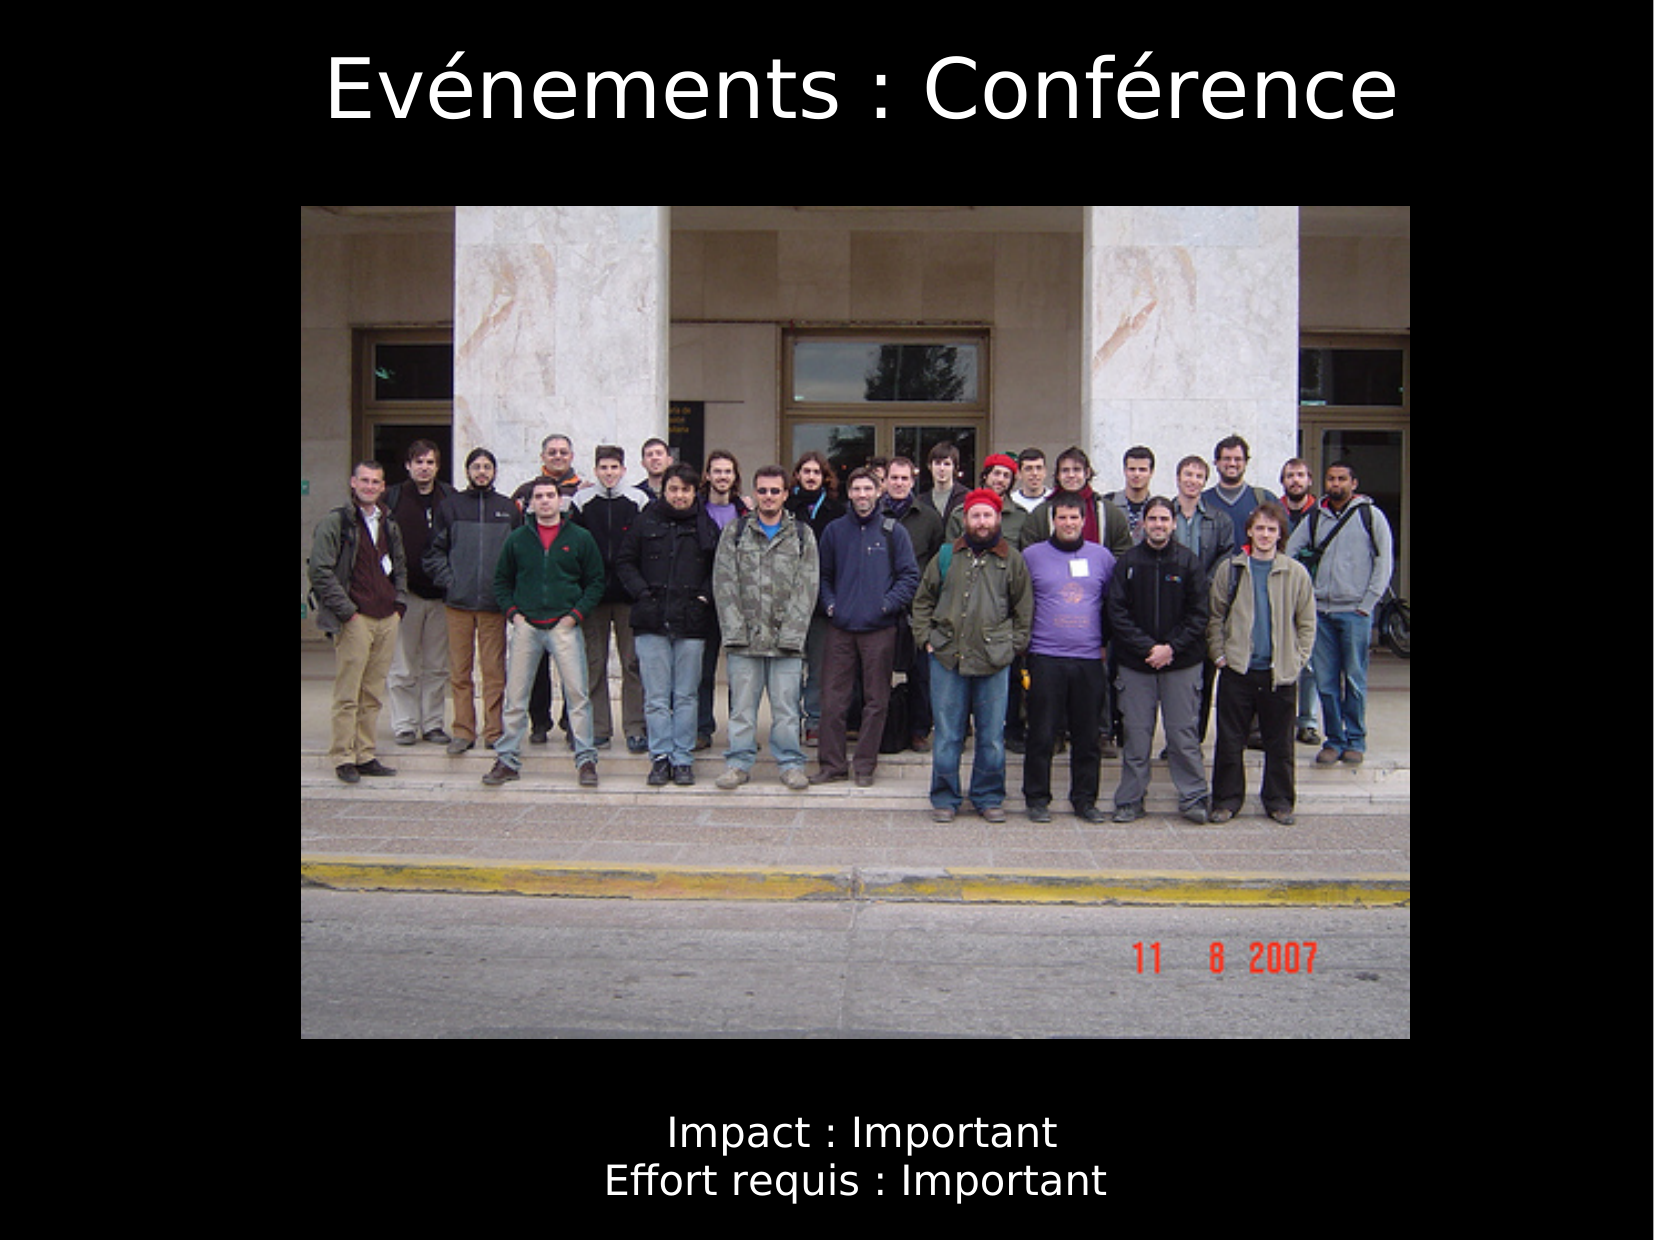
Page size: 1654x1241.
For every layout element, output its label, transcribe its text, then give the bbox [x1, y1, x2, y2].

text_box Evénements : Conférence Impact : Important Effort requis : Important [35, 33, 1654, 1213]
picture [301, 206, 1410, 1039]
